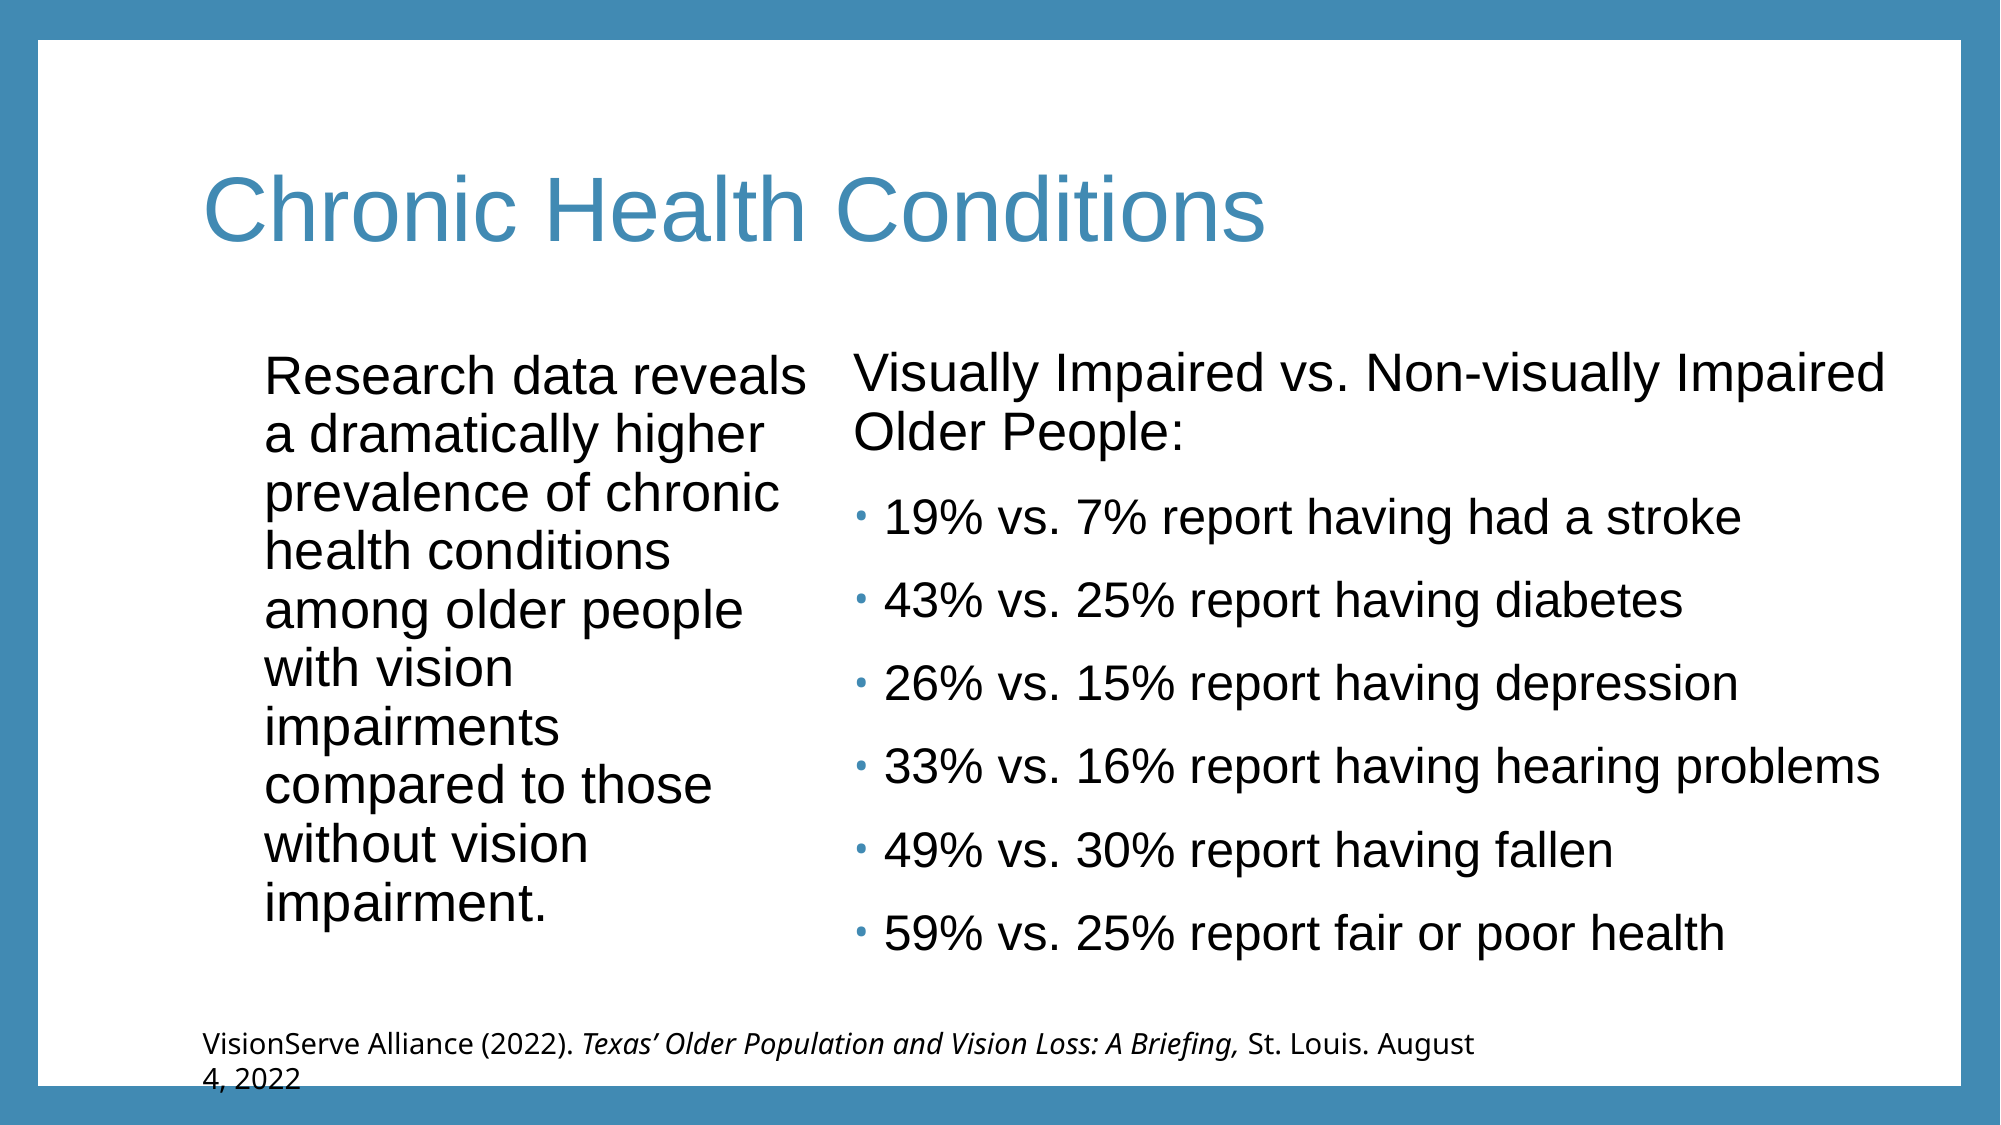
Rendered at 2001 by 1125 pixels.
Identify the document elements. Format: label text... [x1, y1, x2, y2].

list Visually Impaired vs. Non-visually Impaired Older People: 19% vs. 7% report having had a stroke 43% vs. 25% report having diabetes 26% vs. 15% report having depression 33% vs. 16% report having hearing problems 49% vs. 30% report having fallen 59% vs. 25% report fair or poor health [823, 337, 1911, 998]
title Chronic Health Conditions [187, 99, 1808, 323]
text_box VisionServe Alliance (2022). Texas’ Older Population and Vision Loss: A Briefing, St. Louis. August 4, 2022 [187, 1017, 1520, 1114]
list Research data reveals a dramatically higher prevalence of chronic health conditions among older people with vision impairments compared to those without vision impairment. [159, 339, 824, 1000]
